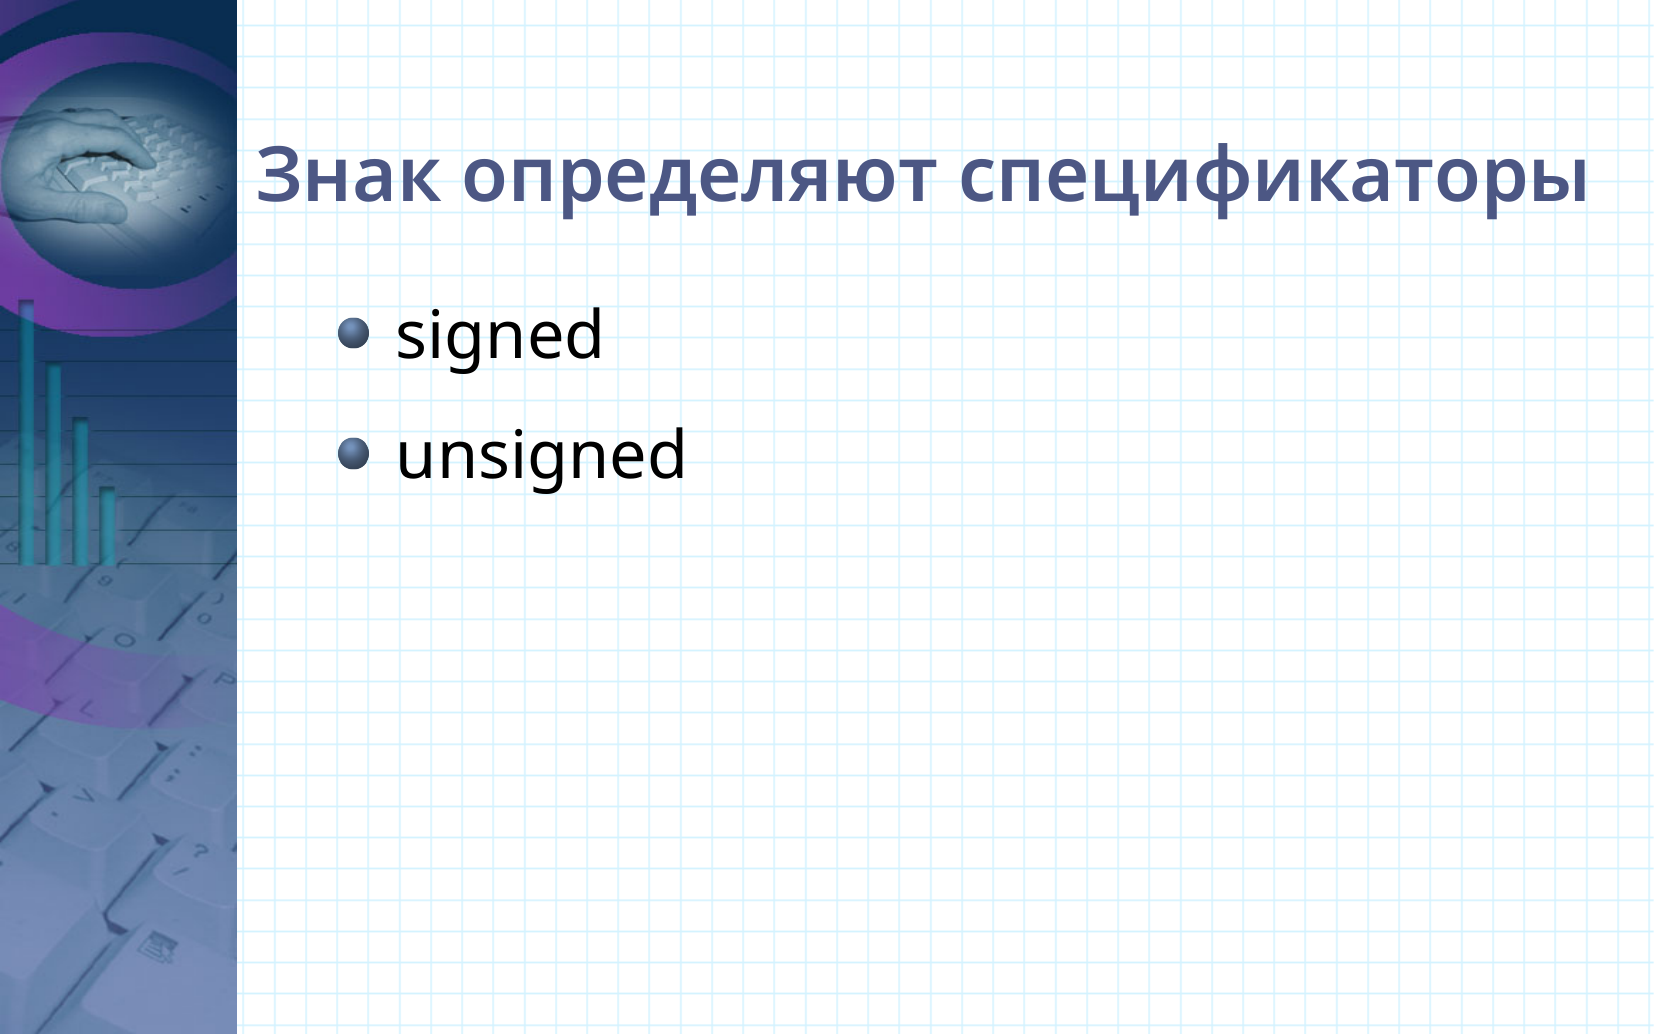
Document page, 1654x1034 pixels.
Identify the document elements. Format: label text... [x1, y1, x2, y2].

title Знак определяют спецификаторы [254, 85, 1640, 259]
picture [0, 0, 1654, 1034]
list signed unsigned [254, 287, 1640, 887]
